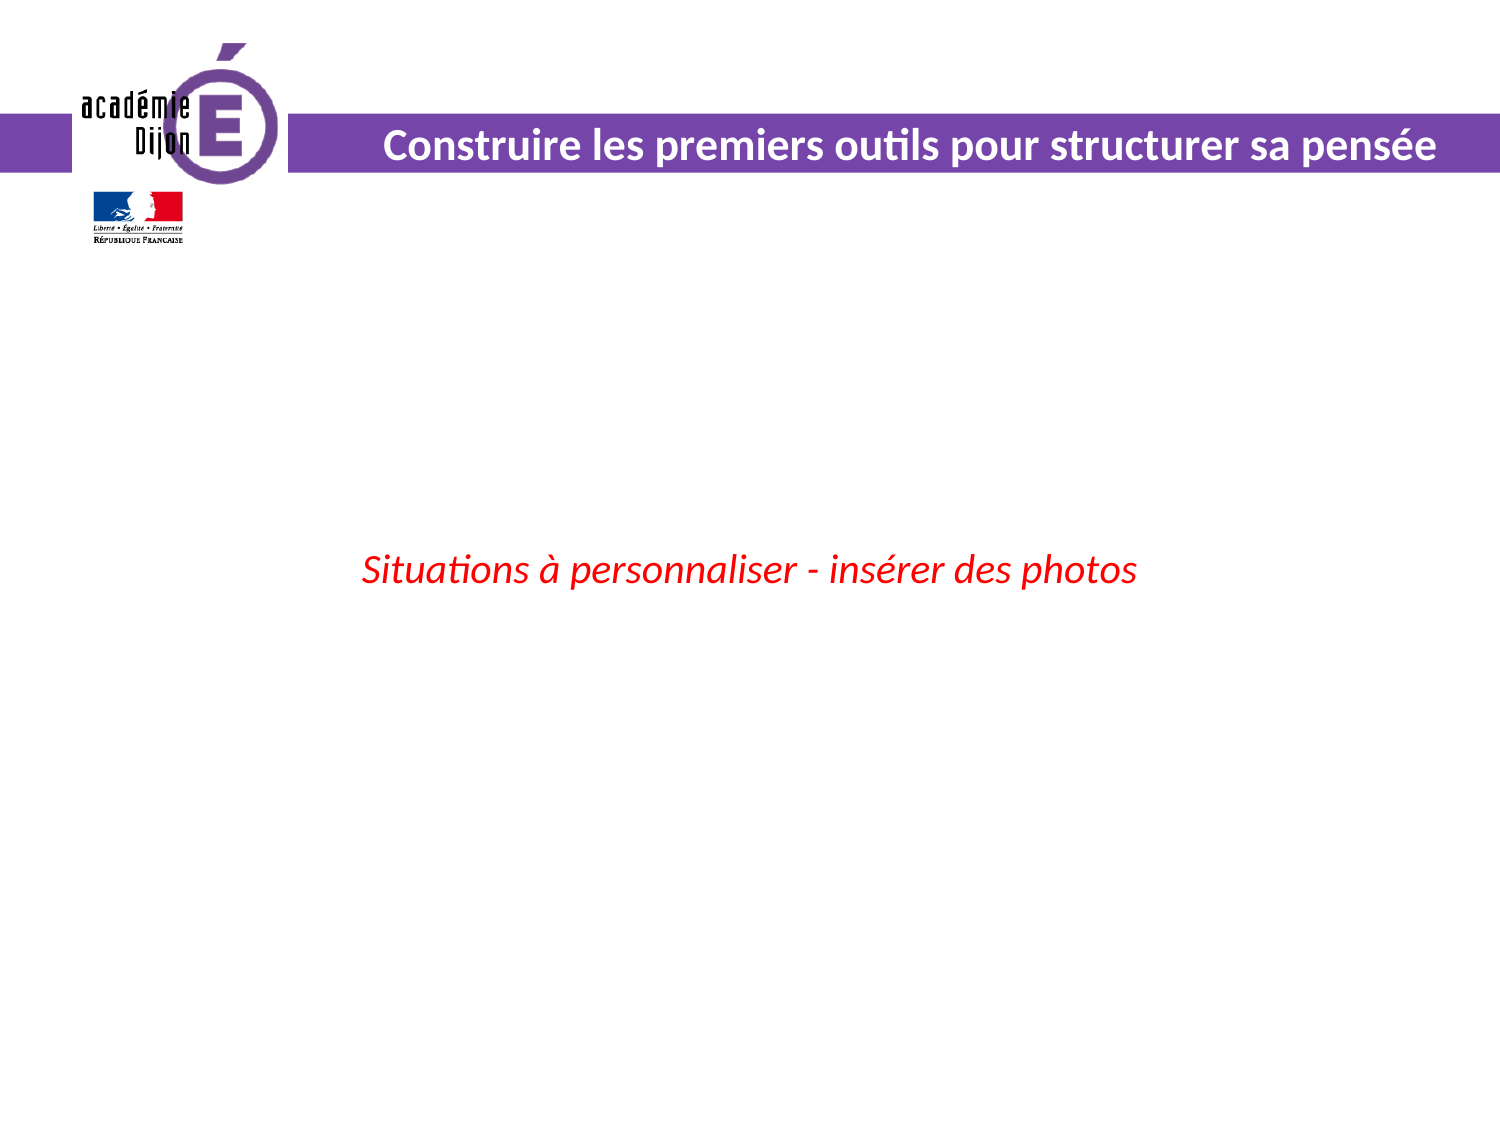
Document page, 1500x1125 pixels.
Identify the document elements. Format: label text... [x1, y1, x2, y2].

picture [82, 43, 278, 243]
list Situations à personnaliser - insérer des photos [75, 262, 1426, 1005]
text_box Construire les premiers outils pour structurer sa pensée [368, 107, 1453, 178]
title [307, 45, 1489, 233]
